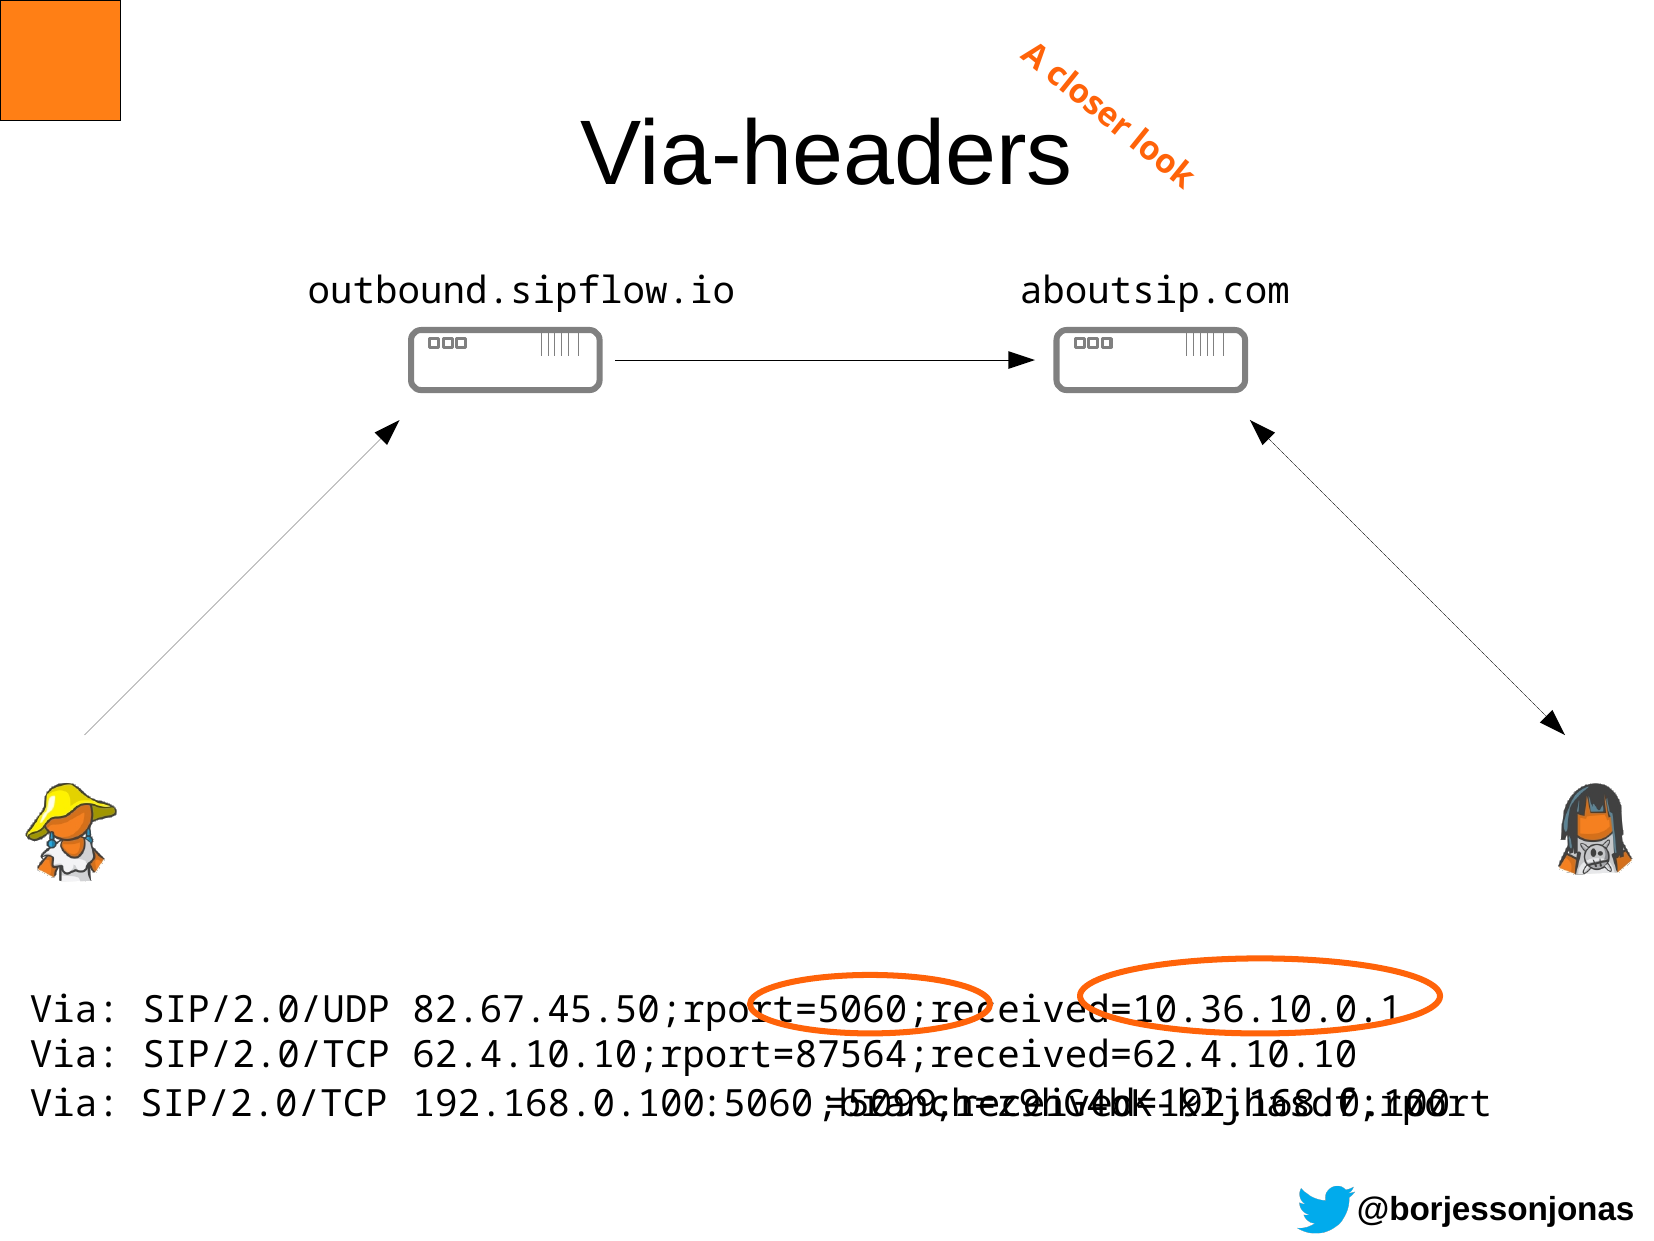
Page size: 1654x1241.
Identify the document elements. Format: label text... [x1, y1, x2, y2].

text_box [1056, 330, 1246, 391]
text_box Via: SIP/2.0/UDP 82.67.45.50;rport=5060;received=10.36.10.0.1 [1084, 975, 1436, 1030]
text_box Via: SIP/2.0/UDP 82.67.45.50;rport=5060;received=10.36.10.0.1 [754, 978, 986, 1030]
text_box =5099 [810, 1069, 968, 1128]
text_box SIP/2.0/TCP [125, 1069, 403, 1128]
text_box aboutsip.com [1005, 256, 1305, 316]
text_box :5060 [686, 1069, 810, 1128]
text_box ;rport [1474, 1069, 1516, 1128]
text_box ;received=192.168.0.100 [968, 1069, 1474, 1128]
text_box Via: SIP/2.0/UDP 82.67.45.50;rport=5060;received=10.36.10.0.1 [1336, 975, 1516, 1034]
text_box Via: [15, 1079, 125, 1128]
title Via-headers [82, 49, 1571, 257]
text_box Via: SIP/2.0/UDP 82.67.45.50;rport=5060;received=10.36.10.0.1 [927, 975, 1184, 1034]
text_box Via: SIP/2.0/UDP 82.67.45.50;rport=5060;received=10.36.10.0.1 [15, 975, 813, 1034]
text_box Via: SIP/2.0/TCP 62.4.10.10;rport=87564;received=62.4.10.10 [15, 1020, 1531, 1079]
text_box [411, 330, 600, 391]
picture [18, 779, 124, 886]
text_box outbound.sipflow.io [292, 256, 751, 316]
picture [1542, 779, 1641, 878]
picture [1277, 1160, 1375, 1241]
text_box 192.168.0.100 [403, 1069, 686, 1128]
text_box A closer look [991, 15, 1262, 253]
